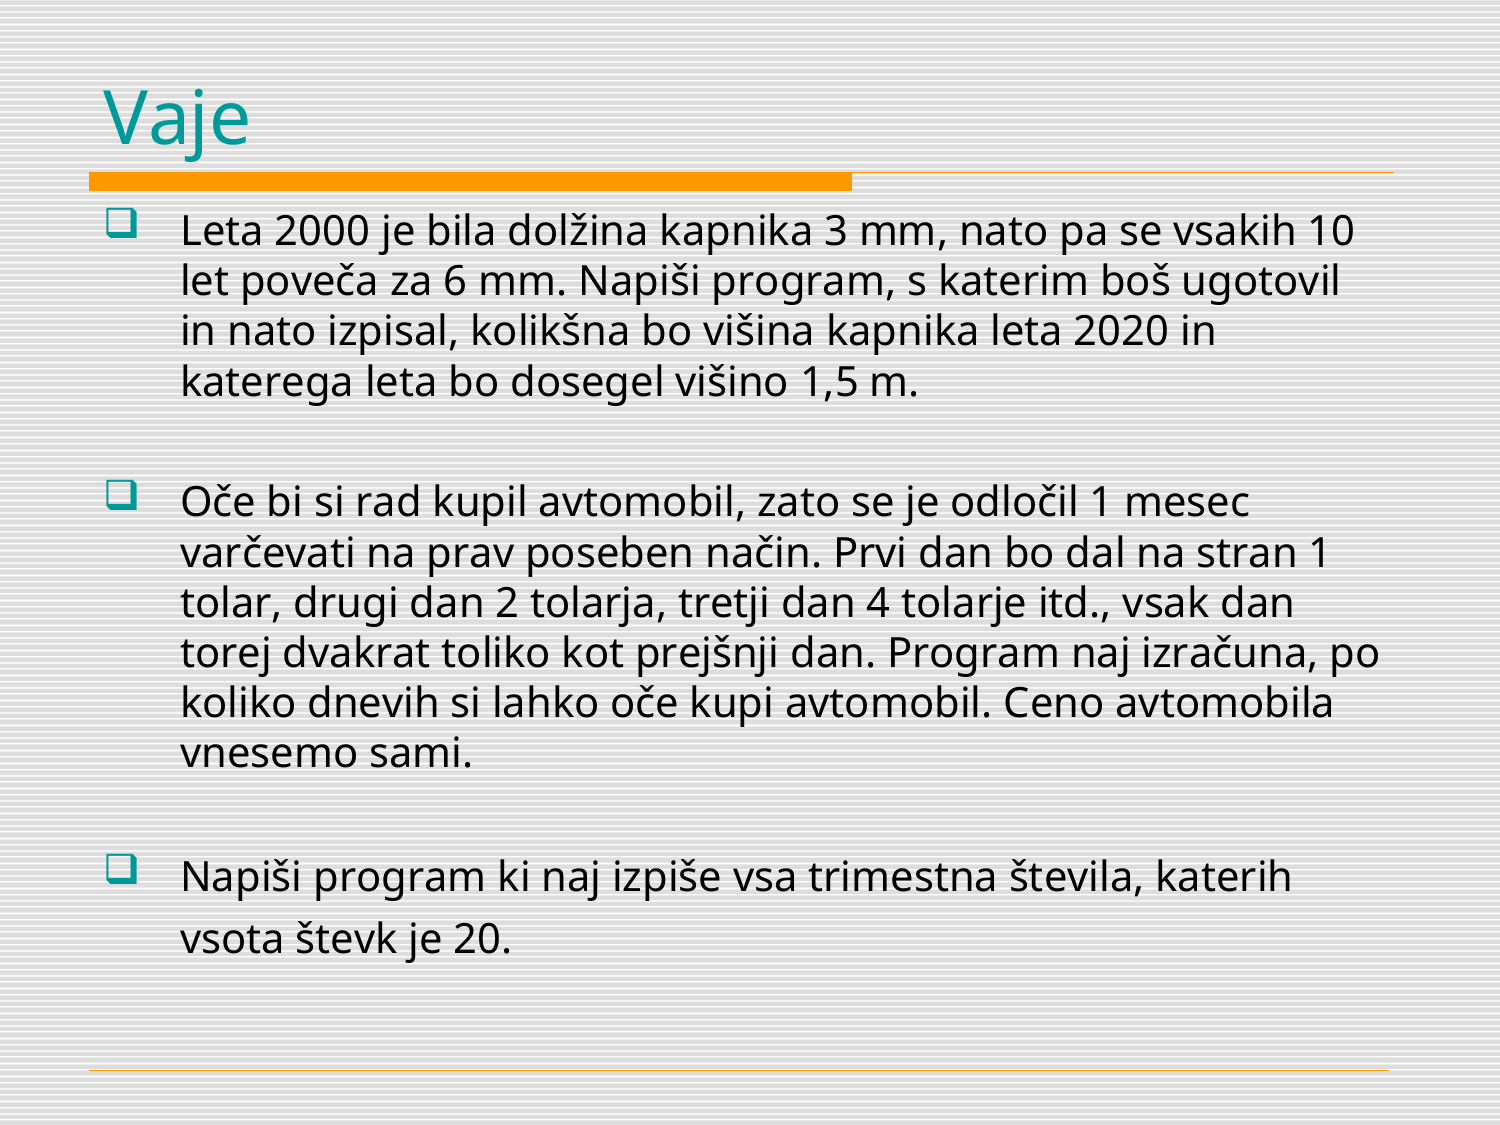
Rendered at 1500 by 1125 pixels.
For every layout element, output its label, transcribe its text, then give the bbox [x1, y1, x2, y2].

title Vaje [88, 54, 1401, 167]
picture [0, 0, 1500, 1125]
list Leta 2000 je bila dolžina kapnika 3 mm, nato pa se vsakih 10 let poveča za 6 mm. Napiši program, s katerim boš ugotovil in nato izpisal, kolikšna bo višina kapnika leta 2020 in katerega leta bo dosegel višino 1,5 m. Oče bi si rad kupil avtomobil, zato se je odločil 1 mesec varčevati na prav poseben način. Prvi dan bo dal na stran 1 tolar, drugi dan 2 tolarja, tretji dan 4 tolarje itd., vsak dan torej dvakrat toliko kot prejšnji dan. Program naj izračuna, po koliko dnevih si lahko oče kupi avtomobil. Ceno avtomobila vnesemo sami. Napiši program ki naj izpiše vsa trimestna števila, katerih vsota števk je 20. [88, 196, 1401, 1059]
